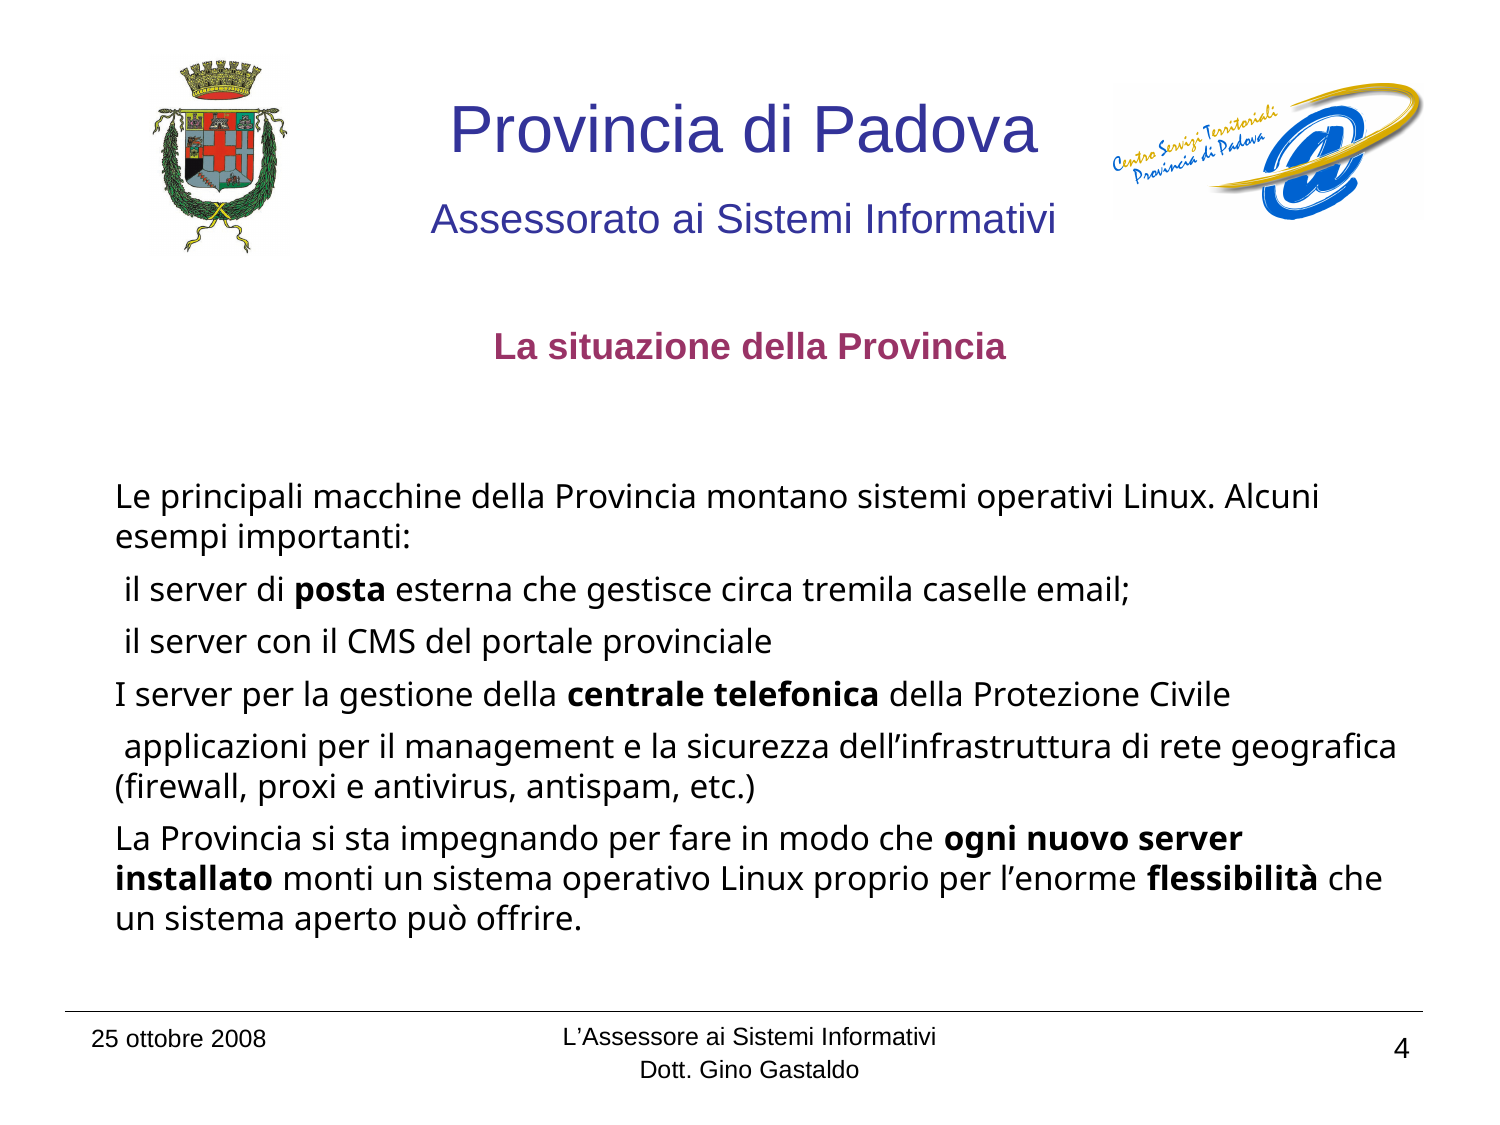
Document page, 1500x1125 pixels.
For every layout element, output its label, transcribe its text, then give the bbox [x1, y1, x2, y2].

text_box Le principali macchine della Provincia montano sistemi operativi Linux. Alcuni esempi importanti: il server di posta esterna che gestisce circa tremila caselle email; il server con il CMS del portale provinciale I server per la gestione della centrale telefonica della Protezione Civile applicazioni per il management e la sicurezza dell’infrastruttura di rete geografica (firewall, proxi e antivirus, antispam, etc.) [100, 467, 1424, 809]
picture [1113, 83, 1424, 220]
text_box La Provincia si sta impegnando per fare in modo che ogni nuovo server installato monti un sistema operativo Linux proprio per l’enorme flessibilità che un sistema aperto può offrire. [100, 809, 1424, 945]
text_box La situazione della Provincia [125, 314, 1376, 375]
picture [149, 54, 290, 256]
